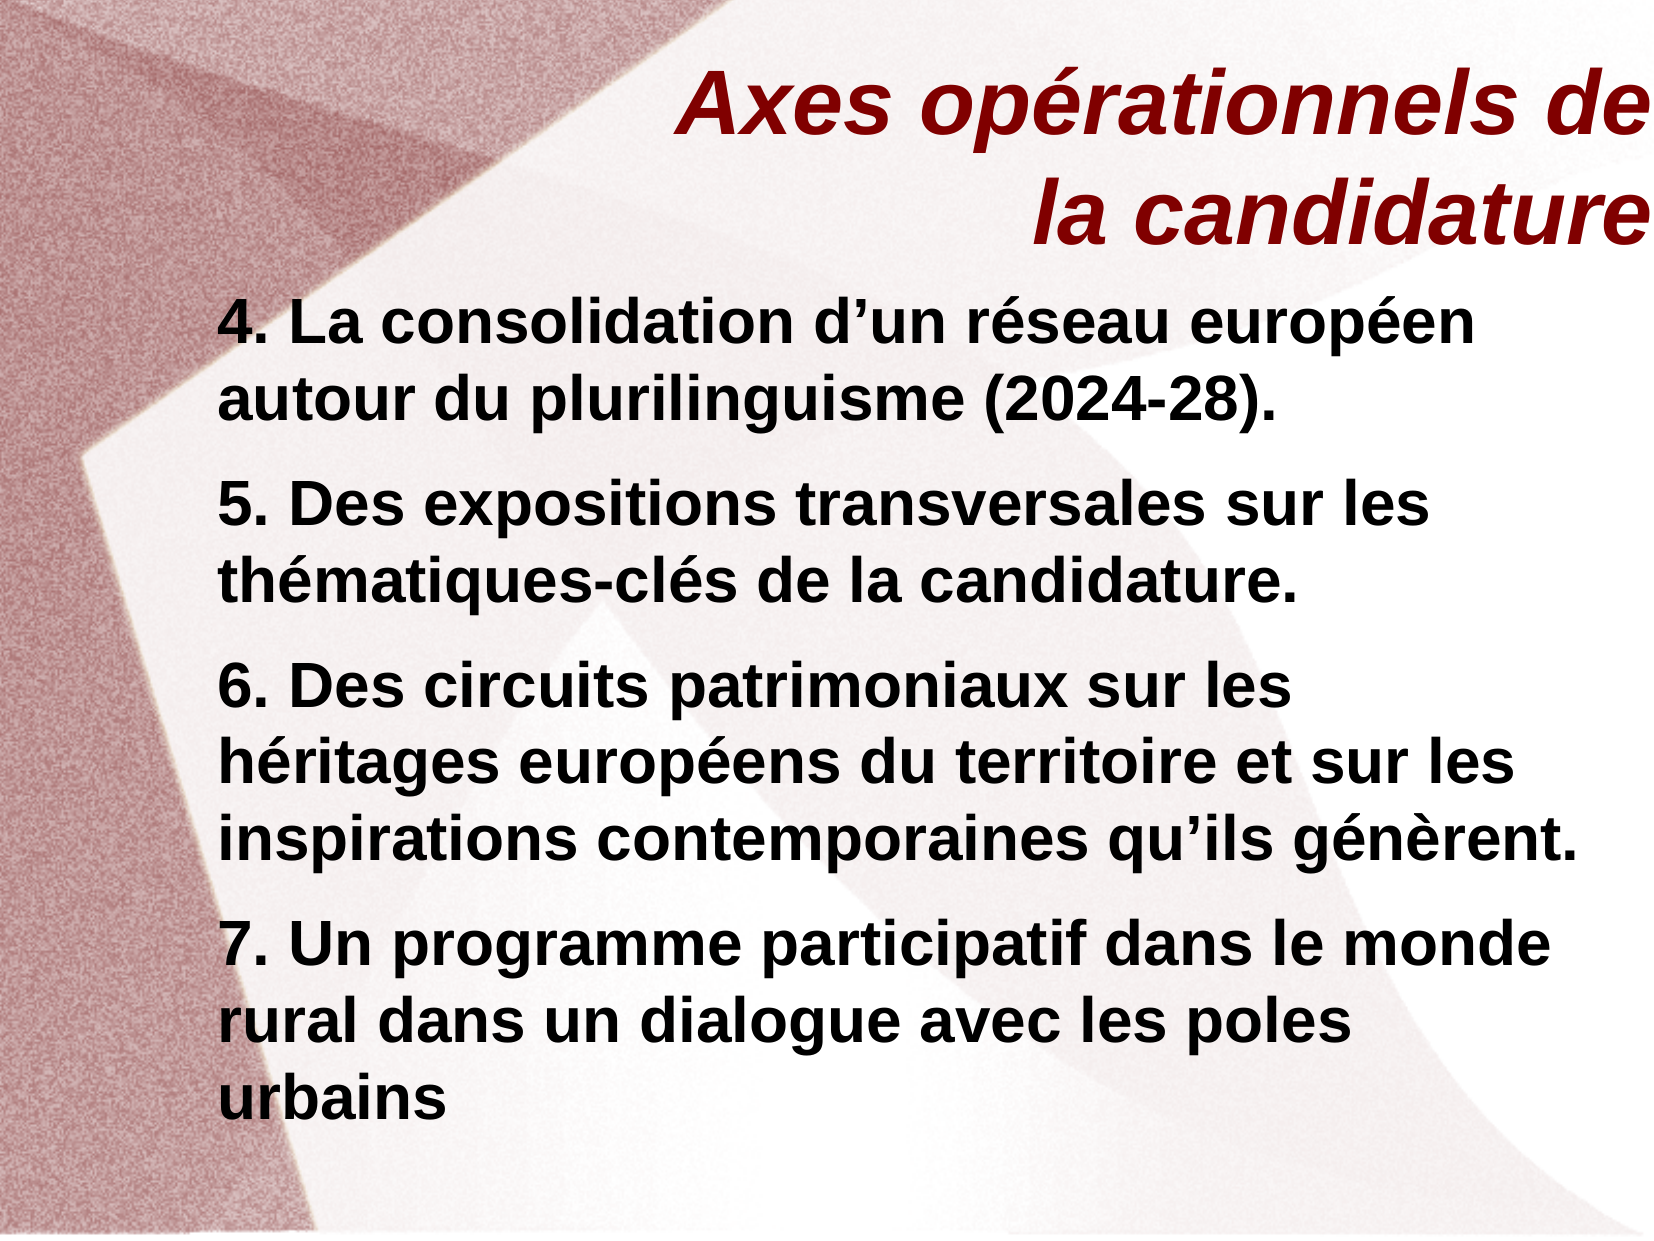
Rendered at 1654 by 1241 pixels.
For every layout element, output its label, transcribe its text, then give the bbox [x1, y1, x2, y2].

list 4. La consolidation d’un réseau européen autour du plurilinguisme (2024-28). 5. Des expositions transversales sur les thématiques-clés de la candidature. 6. Des circuits patrimoniaux sur les héritages européens du territoire et sur les inspirations contemporaines qu’ils génèrent. 7. Un programme participatif dans le monde rural dans un dialogue avec les poles urbains [217, 279, 1583, 1199]
title Axes opérationnels de la candidature [643, 41, 1654, 265]
